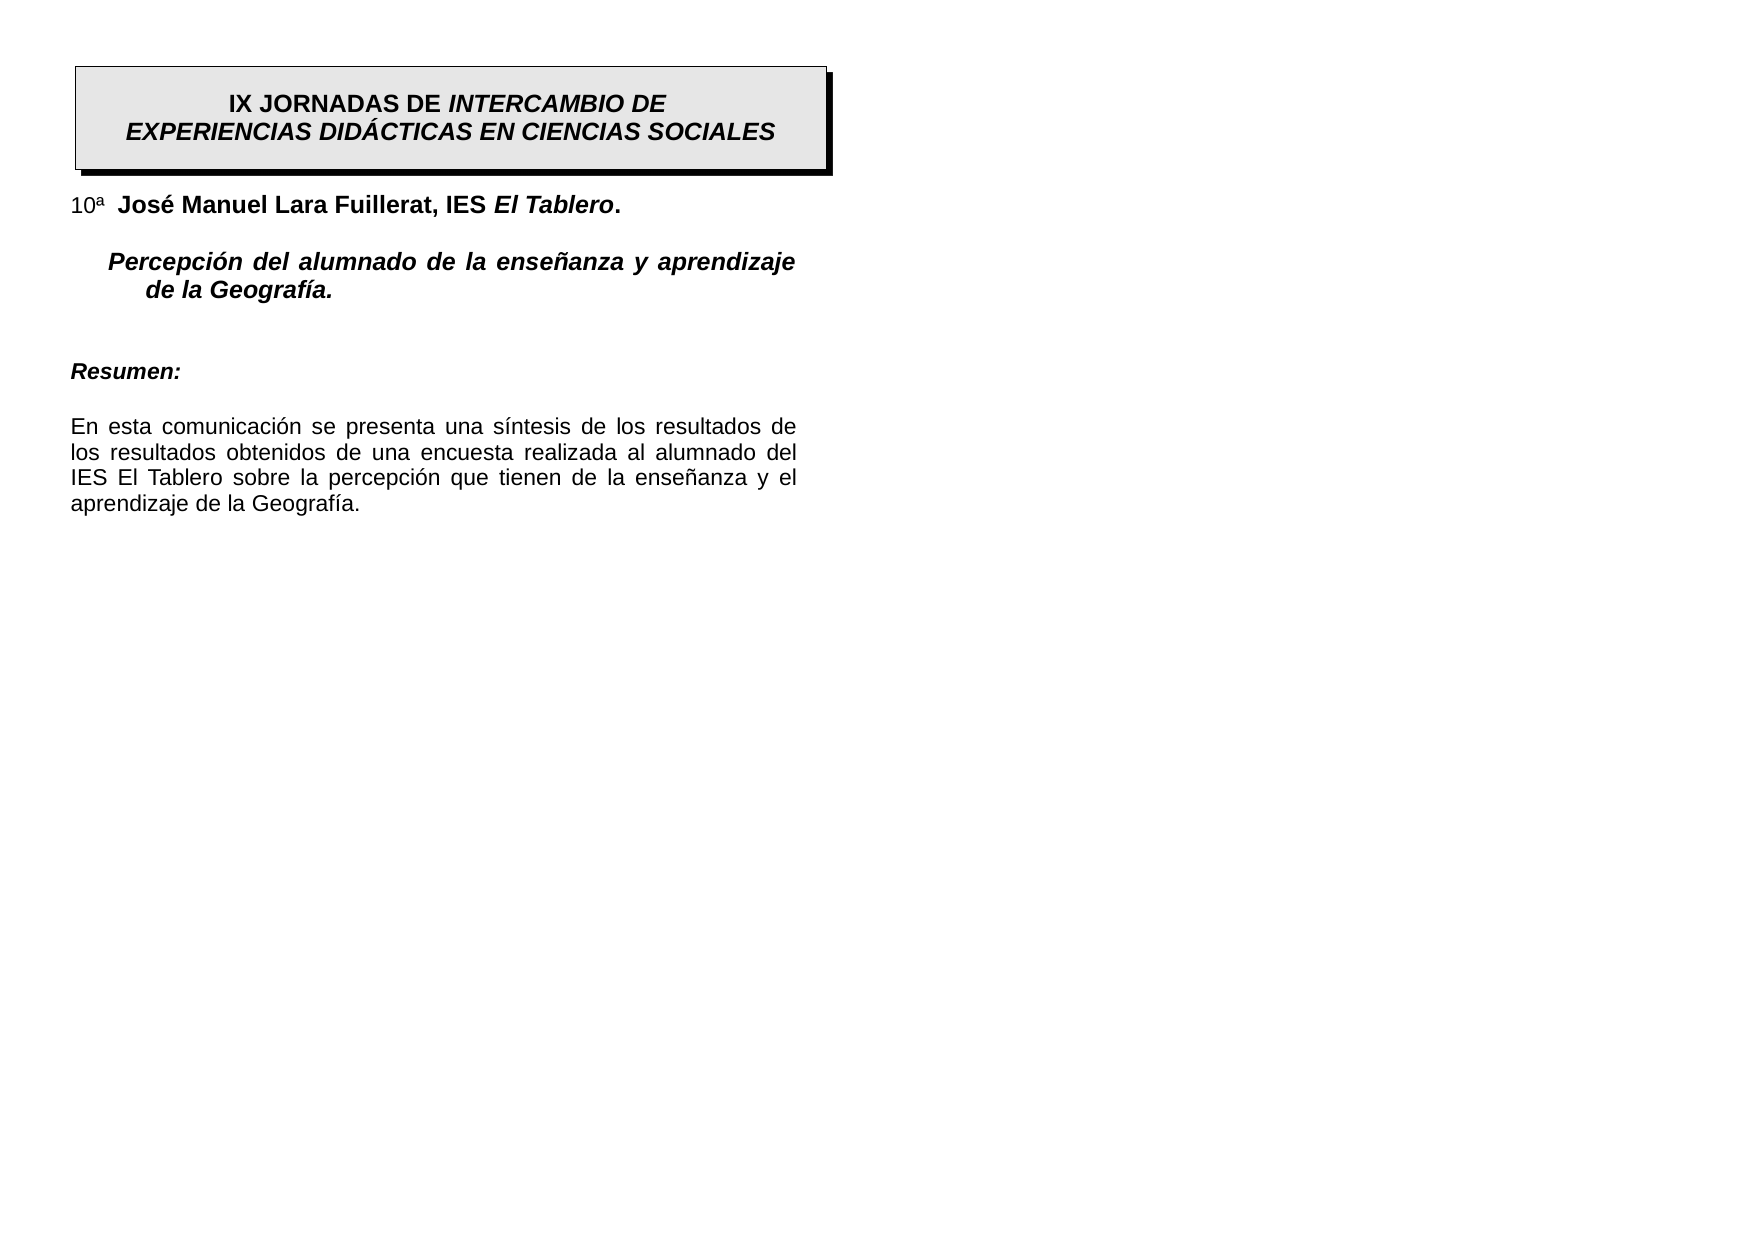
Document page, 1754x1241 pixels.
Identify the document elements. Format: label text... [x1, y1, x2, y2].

title IX JORNADAS DE INTERCAMBIO DE EXPERIENCIAS DIDÁCTICAS EN CIENCIAS SOCIALES [75, 66, 827, 170]
list 10ª José Manuel Lara Fuillerat, IES El Tablero. Percepción del alumnado de la enseñanza y aprendizaje de la Geografía. Resumen: En esta comunicación se presenta una síntesis de los resultados de los resultados obtenidos de una encuesta realizada al alumnado del IES El Tablero sobre la percepción que tienen de la enseñanza y el aprendizaje de la Geografía. [70, 190, 798, 1152]
